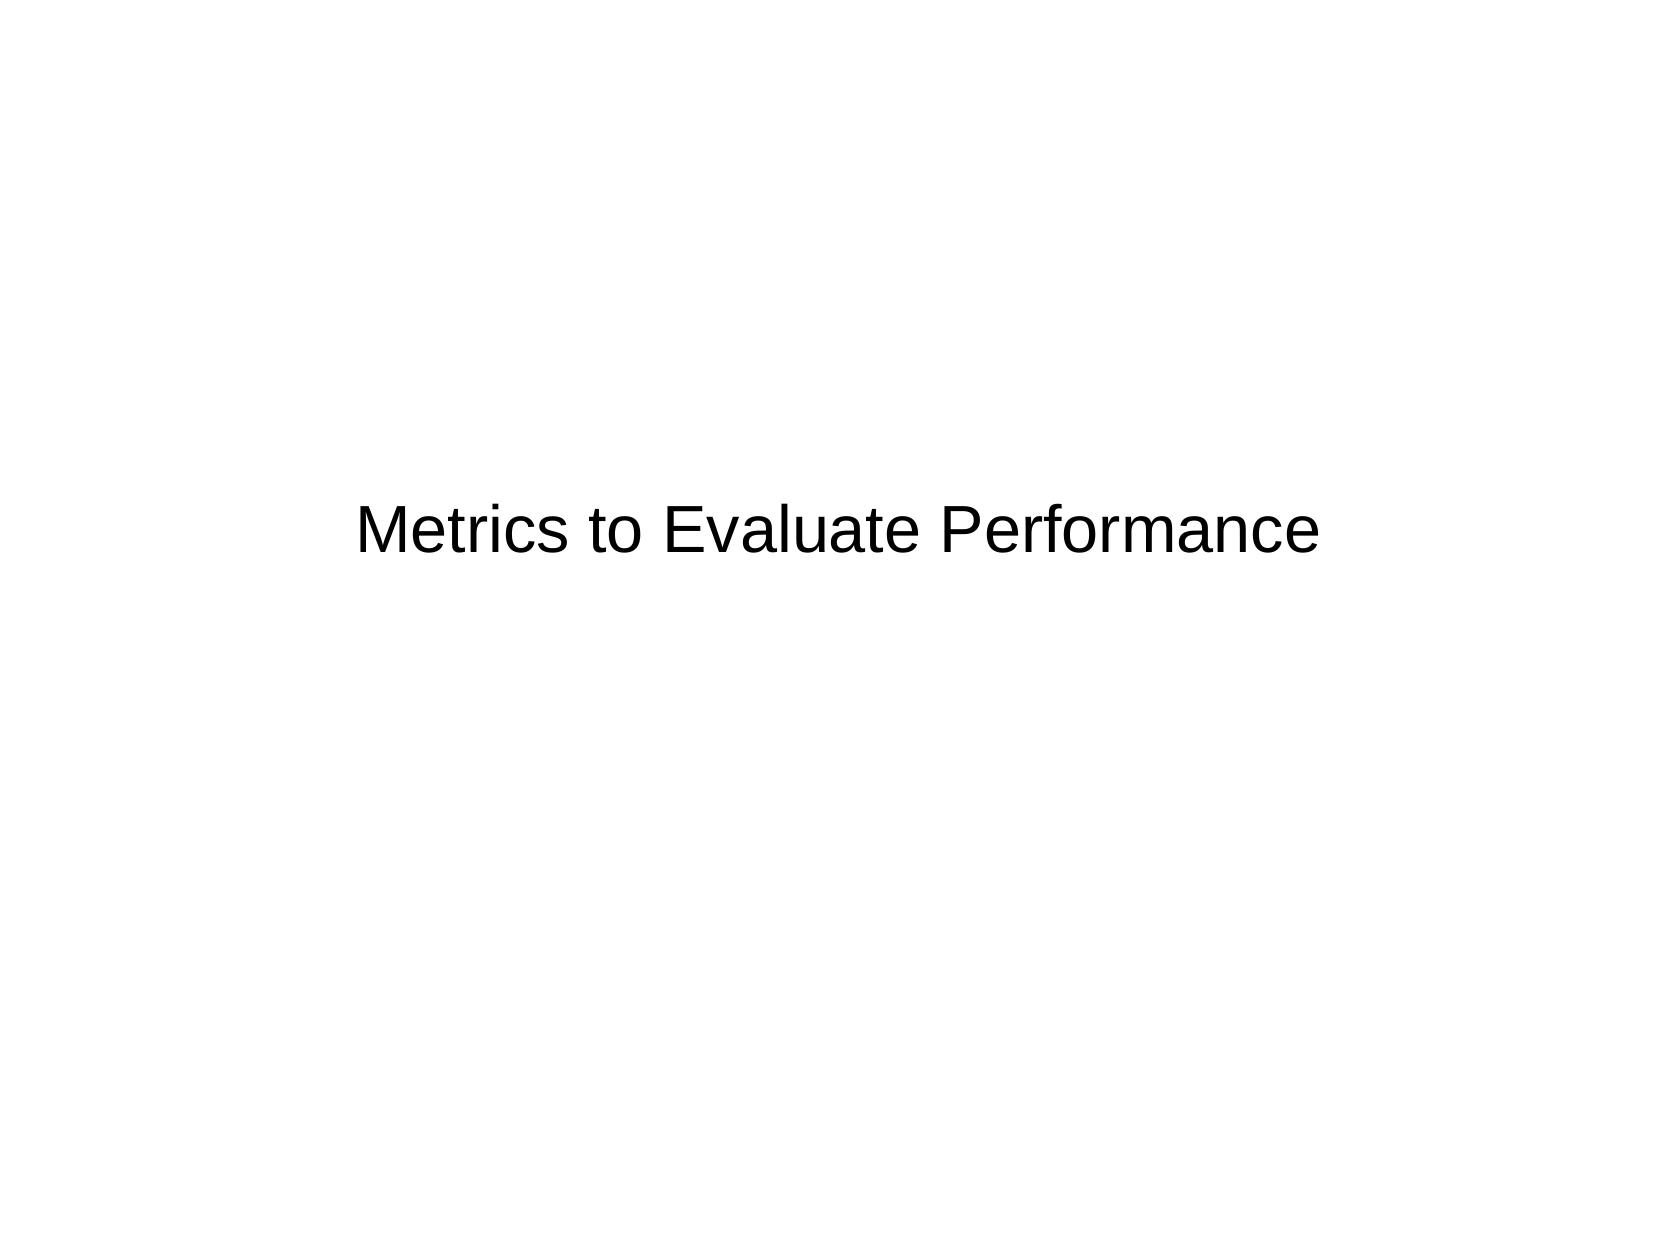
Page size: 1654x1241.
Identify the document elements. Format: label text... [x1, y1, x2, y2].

subtitle Metrics to Evaluate Performance [82, 49, 1571, 1010]
